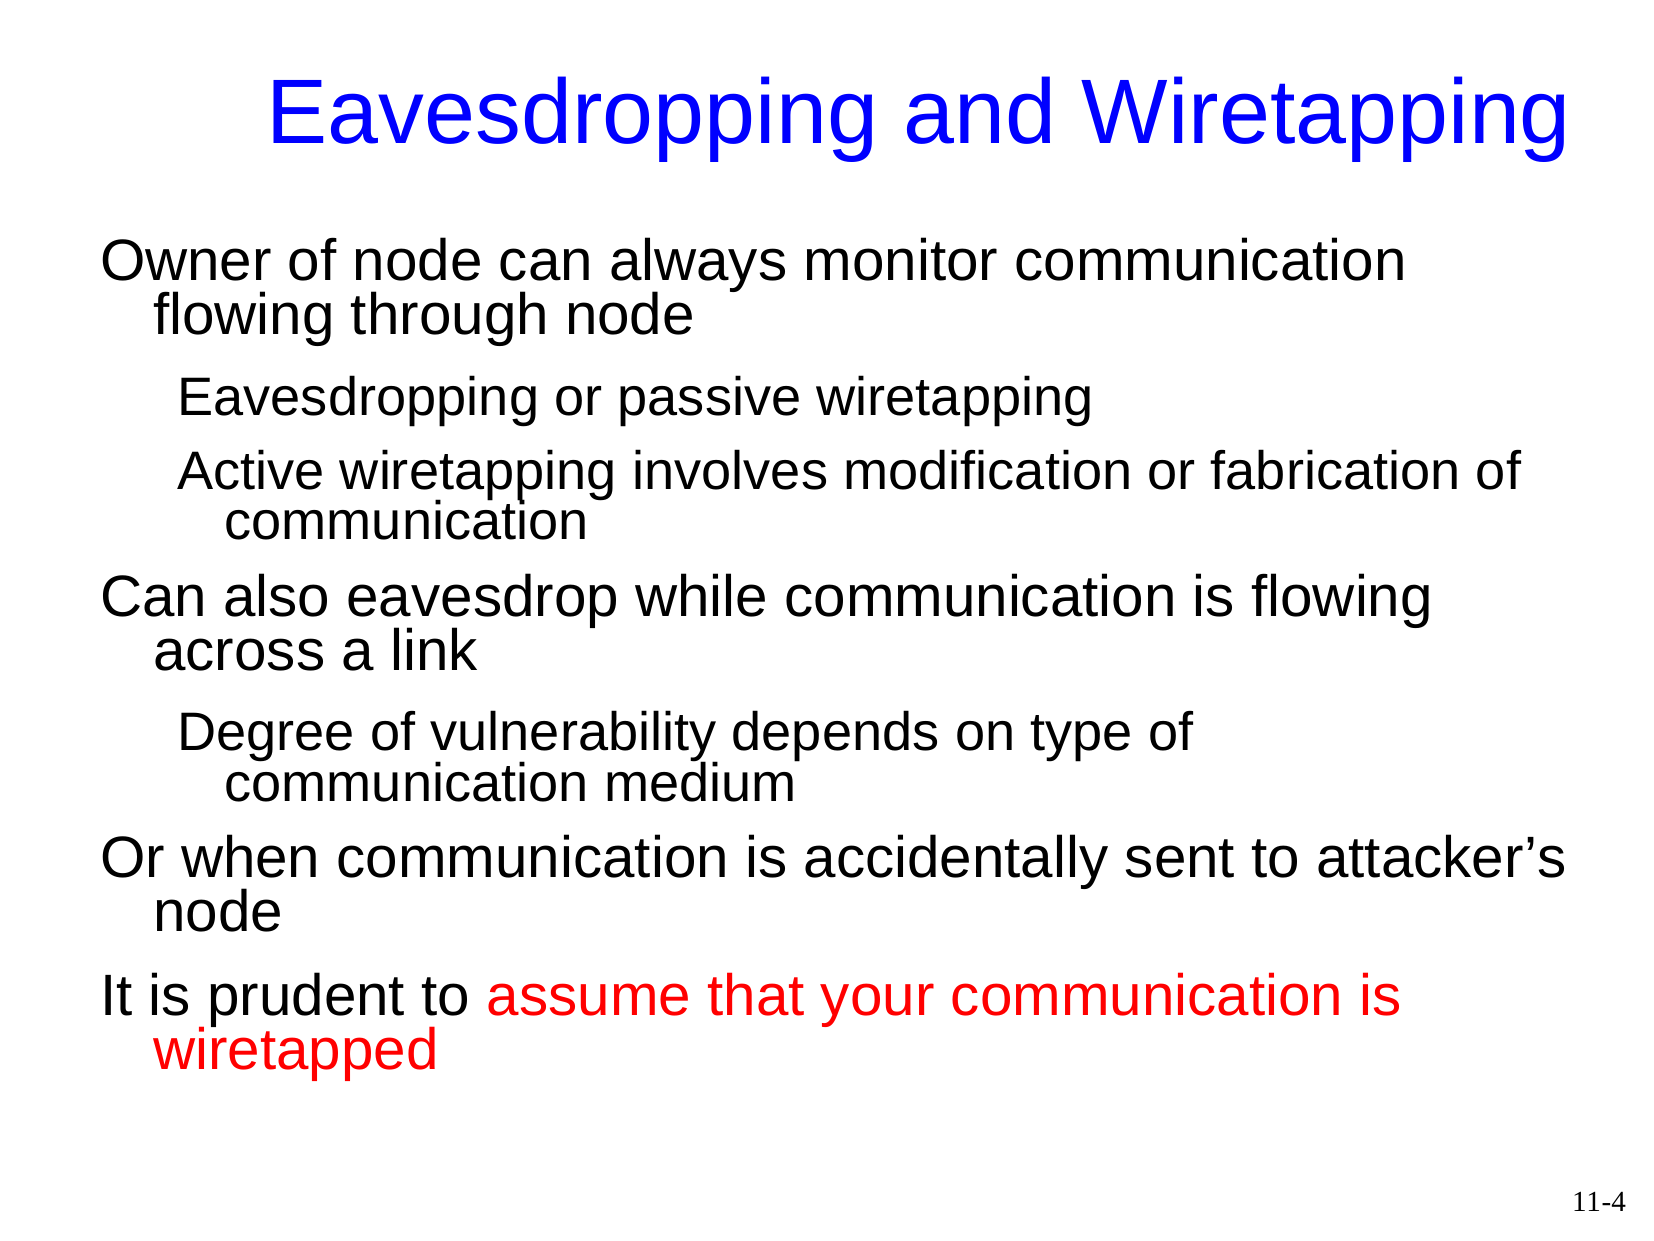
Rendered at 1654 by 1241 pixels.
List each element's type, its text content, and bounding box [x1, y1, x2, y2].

list Owner of node can always monitor communication flowing through node Eavesdropping or passive wiretapping Active wiretapping involves modification or fabrication of communication Can also eavesdrop while communication is flowing across a link Degree of vulnerability depends on type of communication medium Or when communication is accidentally sent to attacker’s node It is prudent to assume that your communication is wiretapped [82, 237, 1571, 1170]
title Eavesdropping and Wiretapping [84, 11, 1573, 218]
